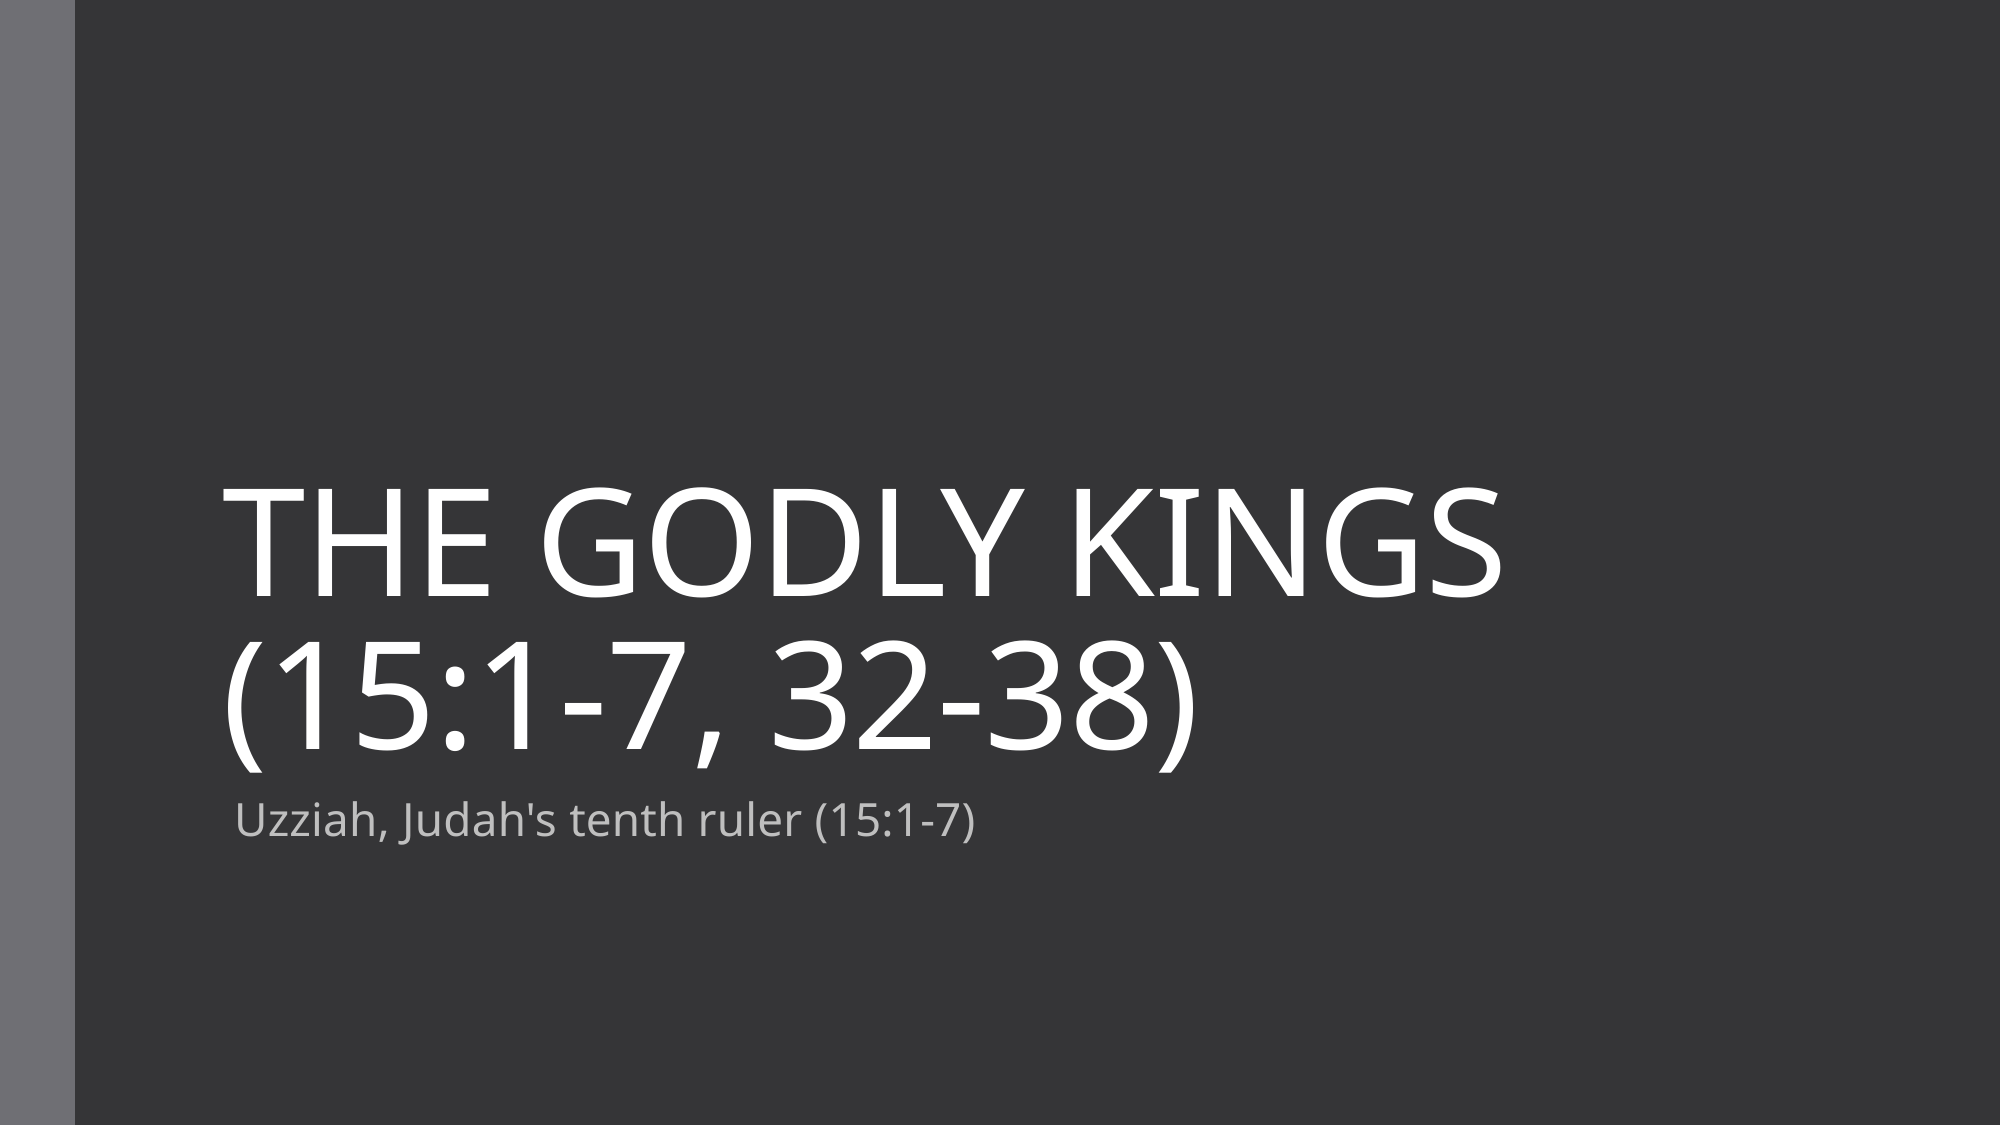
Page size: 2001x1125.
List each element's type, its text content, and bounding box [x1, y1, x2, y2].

subtitle Uzziah, Judah's tenth ruler (15:1-7) [206, 787, 1752, 1066]
title THE GODLY KINGS (15:1-7, 32-38) [206, 124, 1752, 787]
